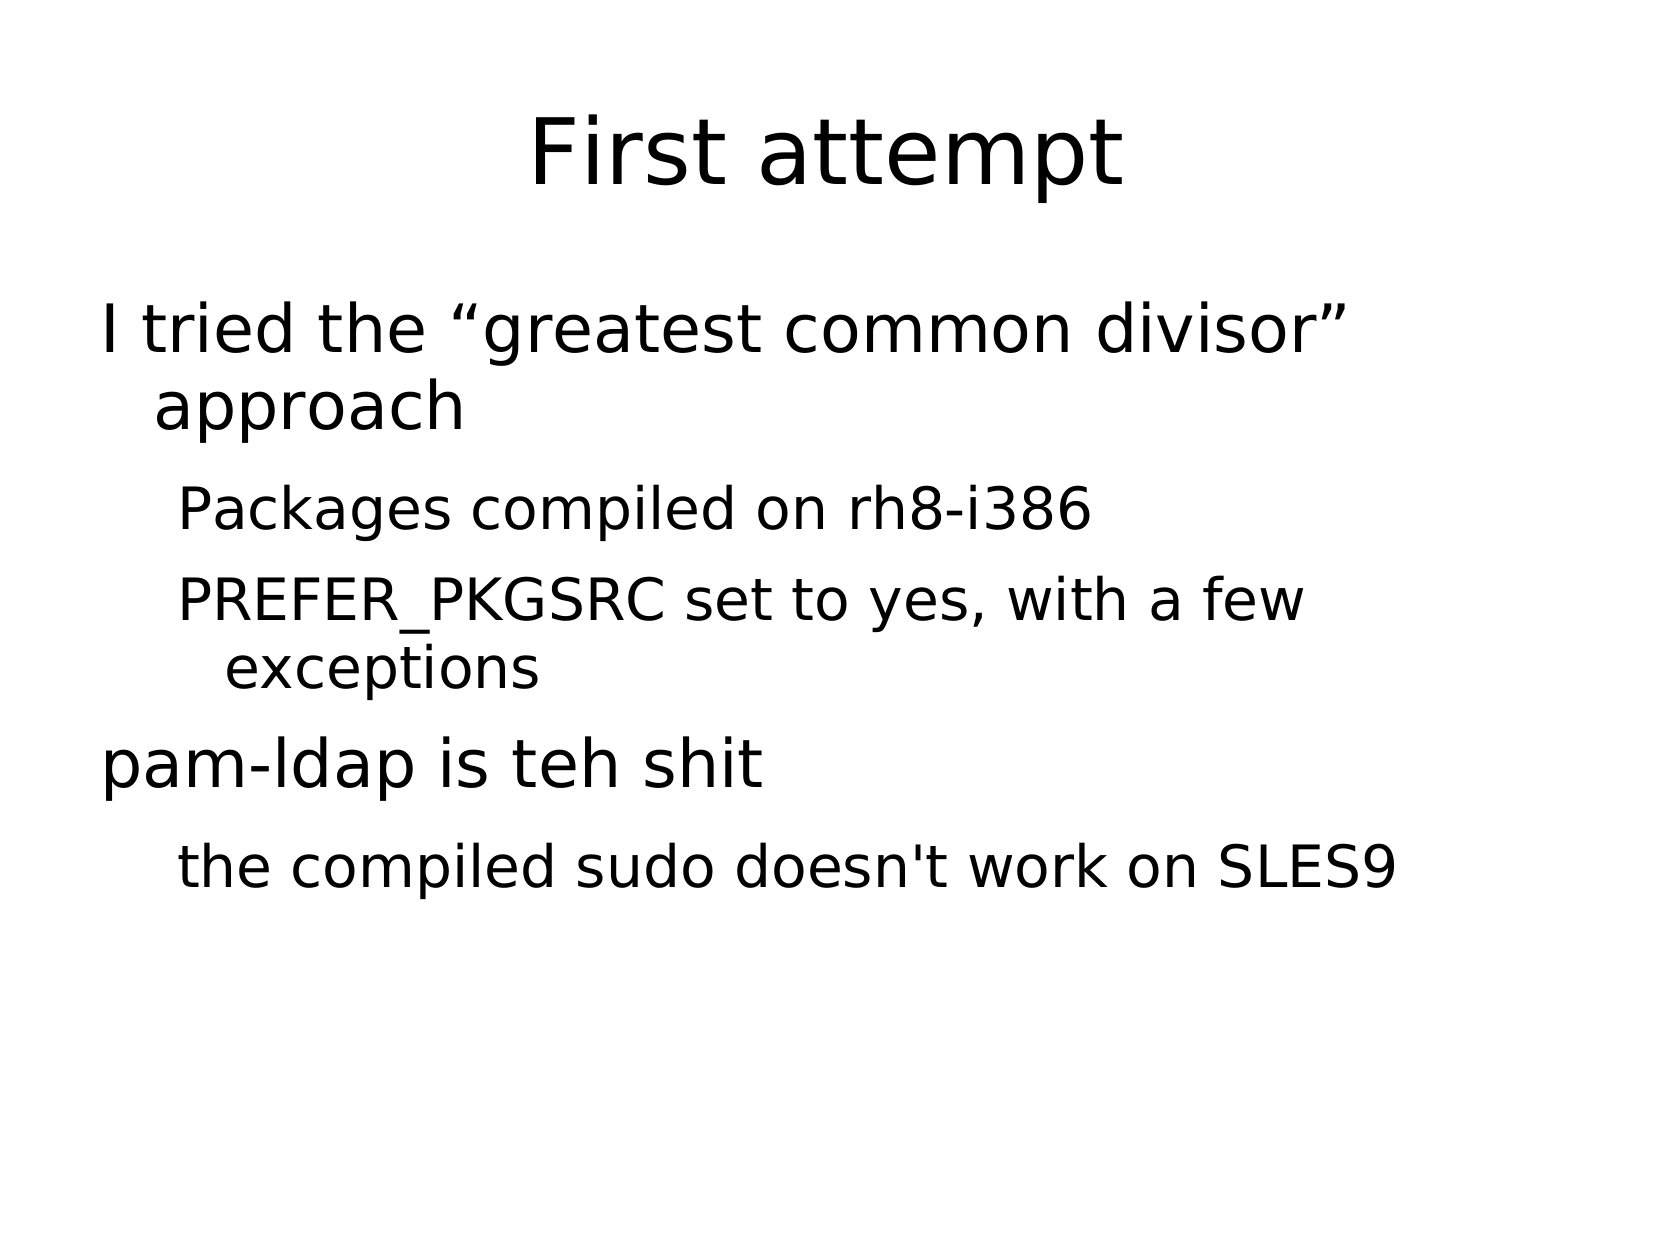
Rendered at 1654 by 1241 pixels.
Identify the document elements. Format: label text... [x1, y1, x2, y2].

title First attempt [82, 49, 1571, 257]
list I tried the “greatest common divisor” approach Packages compiled on rh8-i386 PREFER_PKGSRC set to yes, with a few exceptions pam-ldap is teh shit the compiled sudo doesn't work on SLES9 [82, 290, 1571, 1109]
